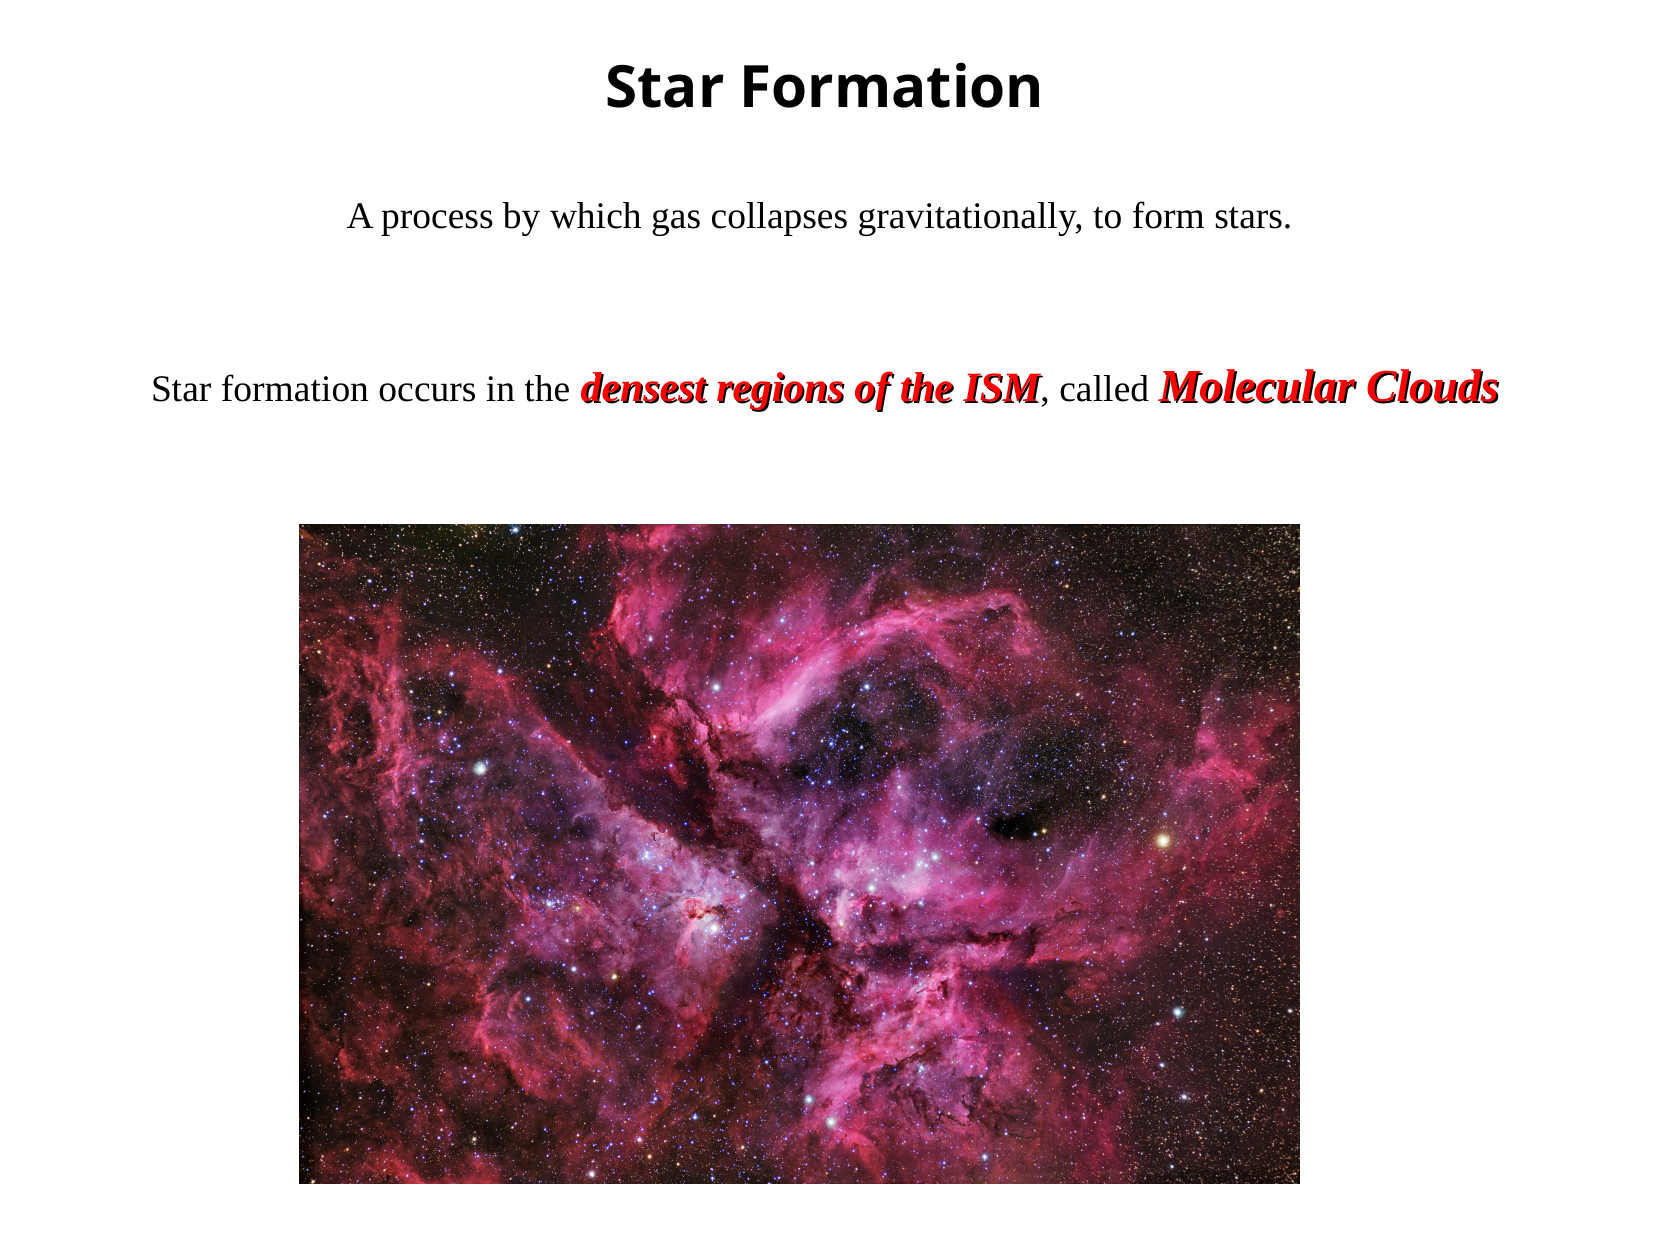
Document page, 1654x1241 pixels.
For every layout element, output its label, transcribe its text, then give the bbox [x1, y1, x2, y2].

text_box A process by which gas collapses gravitationally, to form stars. Star formation occurs in the densest regions of the ISM, called Molecular Clouds [37, 187, 1613, 512]
text_box Star Formation [262, 37, 1388, 134]
picture [299, 524, 1300, 1184]
